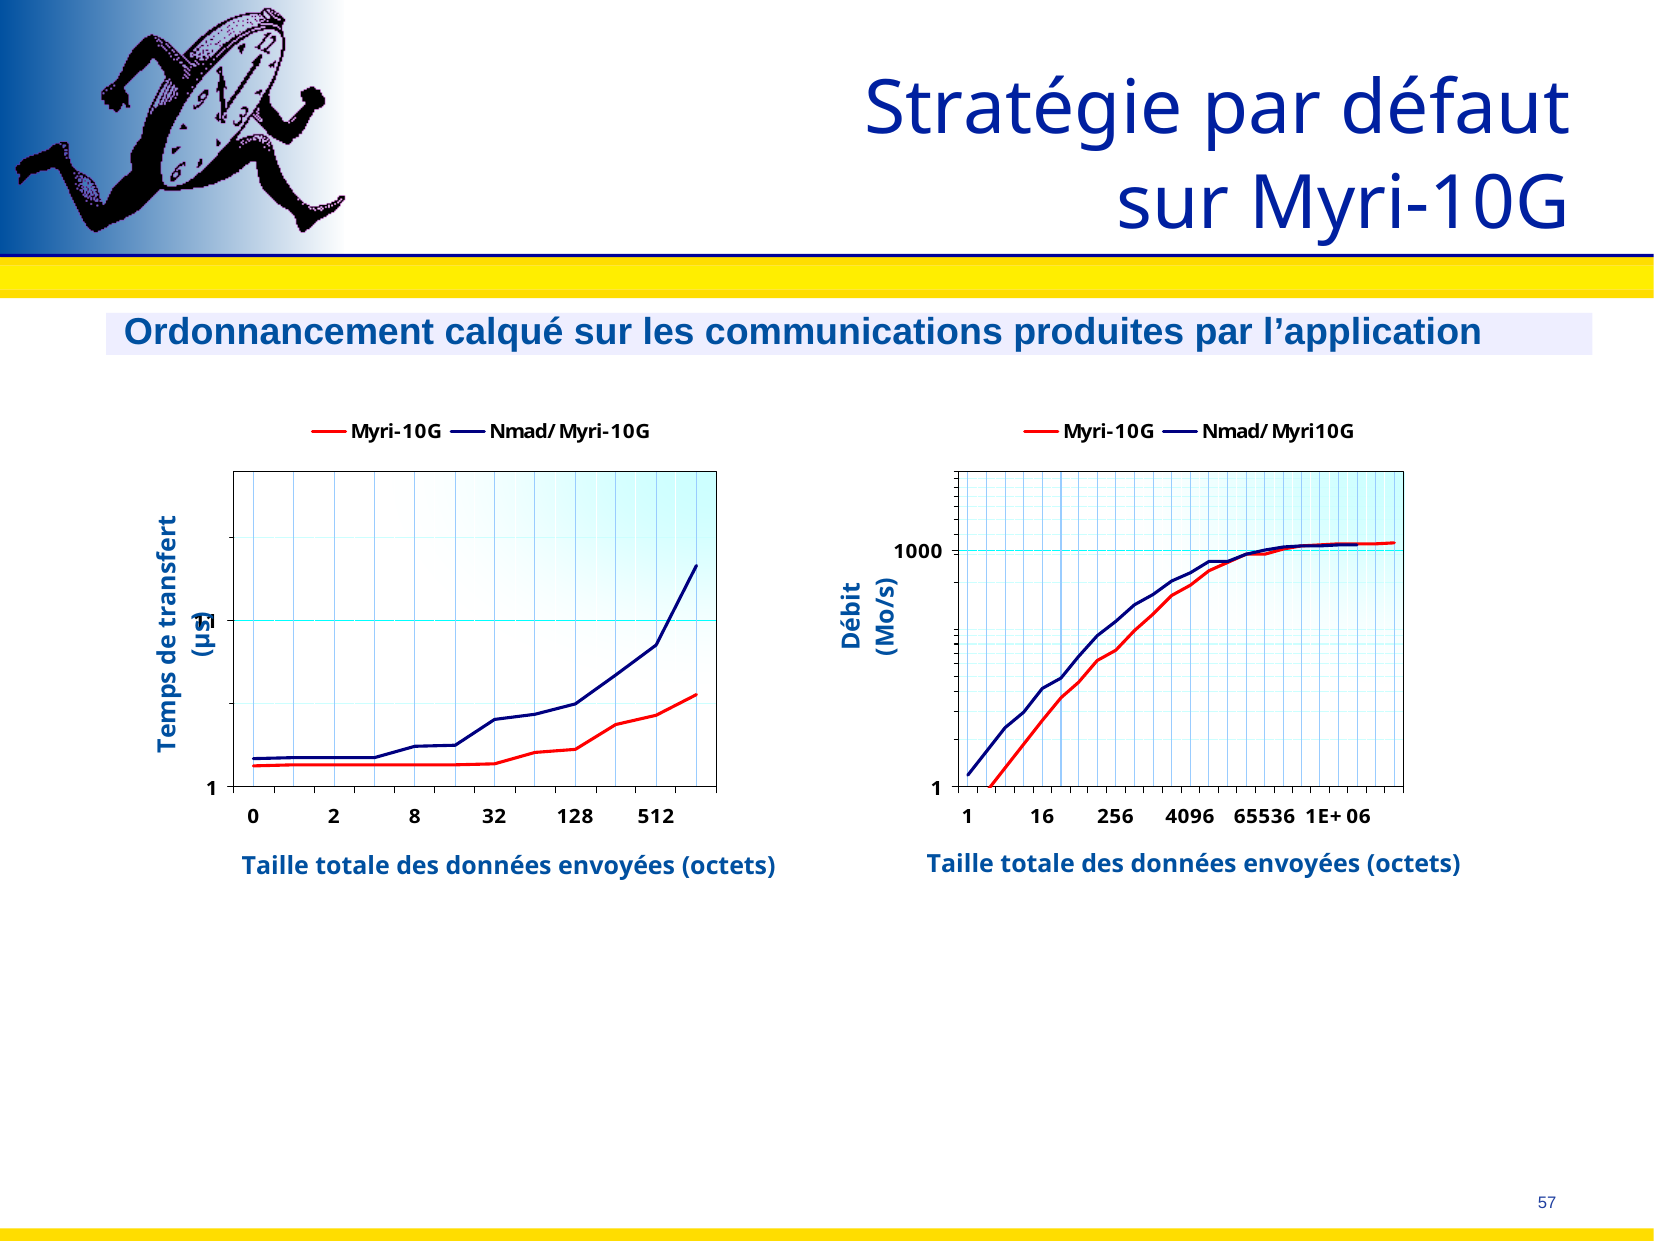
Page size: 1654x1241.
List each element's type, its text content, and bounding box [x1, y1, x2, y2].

picture [14, 0, 353, 245]
chart [173, 407, 837, 850]
text_box Débit (Mo/s) [824, 532, 889, 701]
text_box Taille totale des données envoyées (octets) [226, 840, 792, 890]
text_box Taille totale des données envoyées (octets) [911, 838, 1477, 888]
title Stratégie par défaut sur Myri-10G [372, 49, 1571, 257]
text_box Temps de transfert (µs) [140, 481, 205, 788]
list Ordonnancement calqué sur les communications produites par l’application [106, 312, 1593, 355]
chart [861, 407, 1524, 850]
